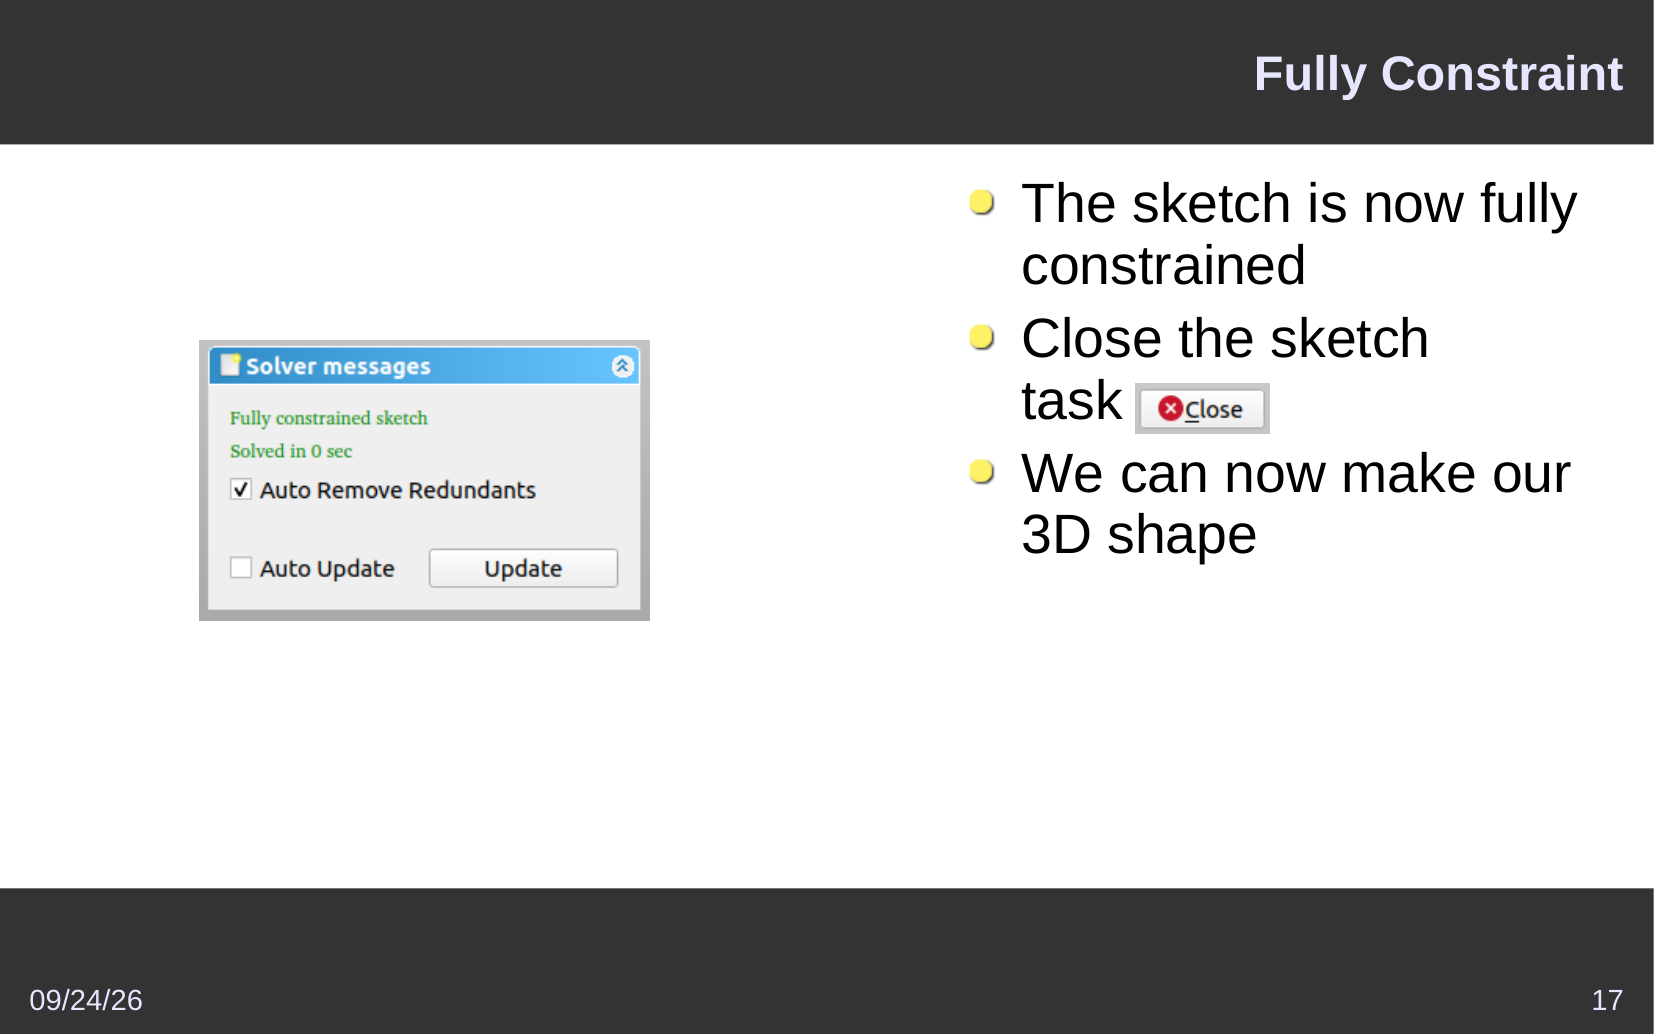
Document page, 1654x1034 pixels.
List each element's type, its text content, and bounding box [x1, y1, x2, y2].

list The sketch is now fully constrained Close the sketch task We can now make our 3D shape [950, 172, 1630, 857]
title Fully Constraint [29, 16, 1624, 131]
picture [0, 0, 1654, 1034]
